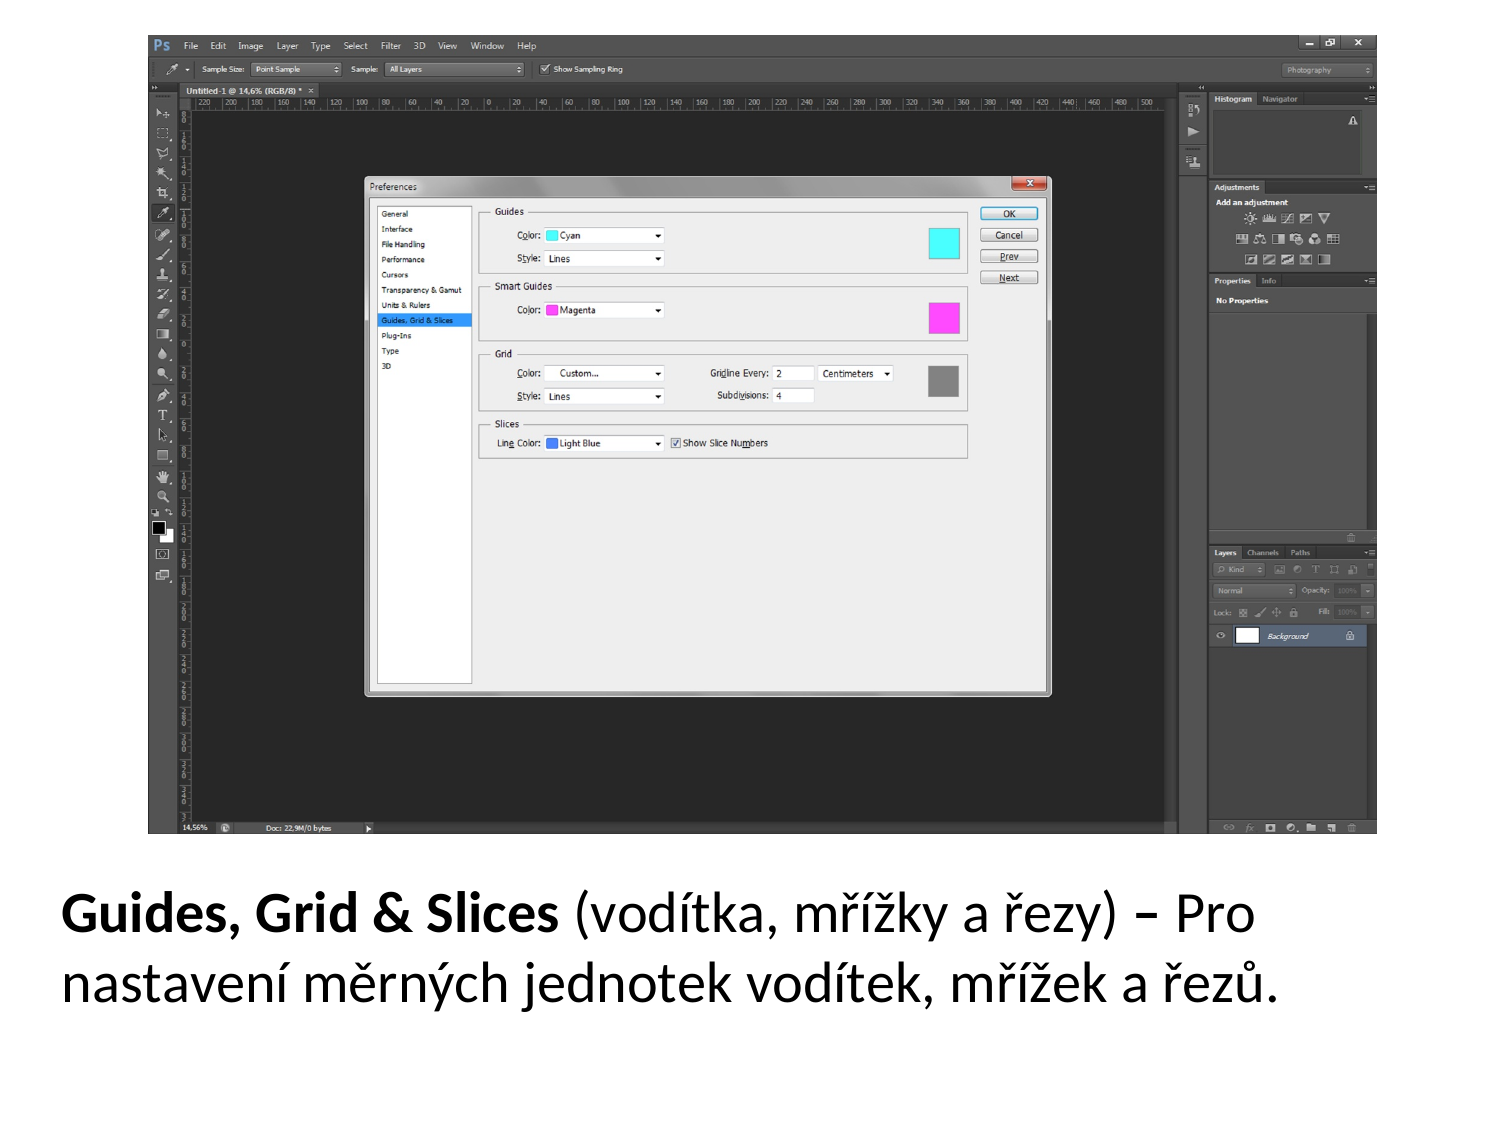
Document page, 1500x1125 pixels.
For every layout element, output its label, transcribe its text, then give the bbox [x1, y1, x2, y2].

text_box Guides, Grid & Slices (vodítka, mřížky a řezy) – Pro nastavení měrných jednotek vodítek, mřížek a řezů. [46, 866, 1442, 1022]
picture [148, 35, 1377, 834]
